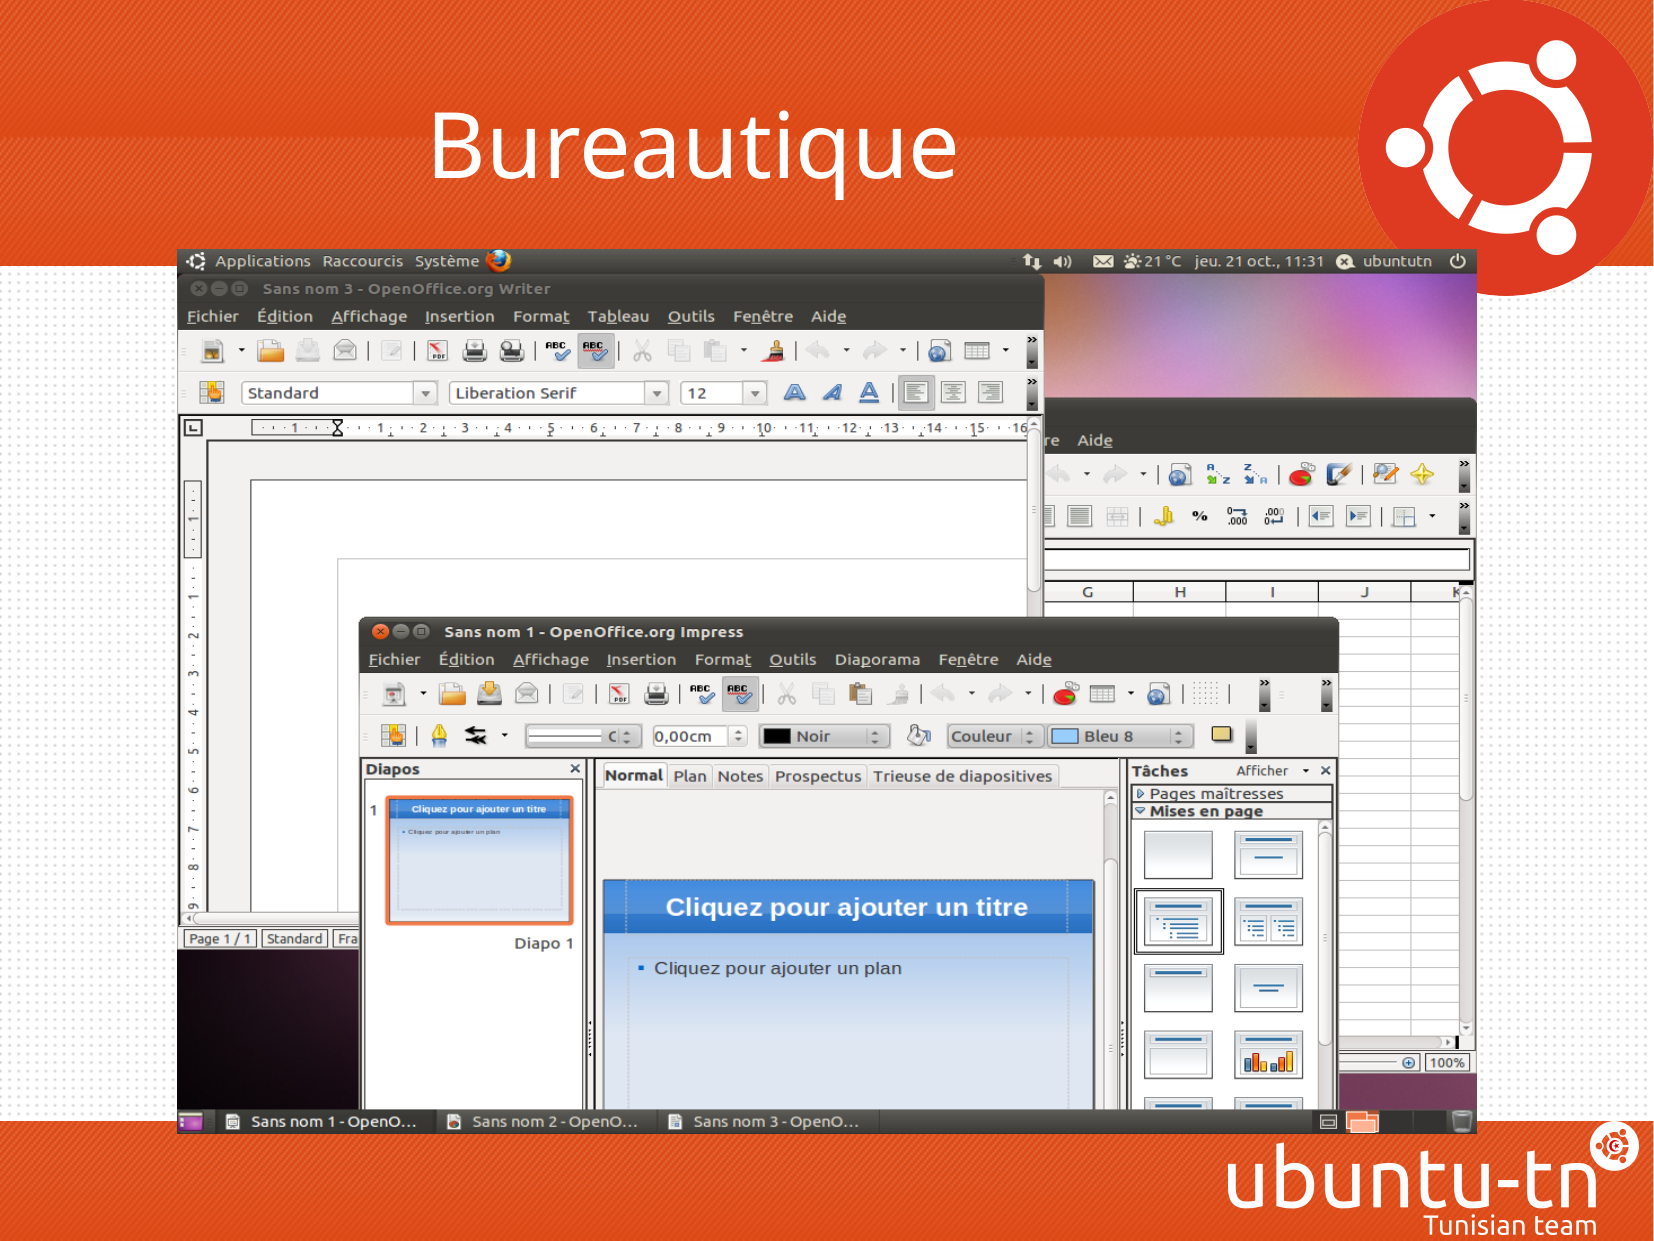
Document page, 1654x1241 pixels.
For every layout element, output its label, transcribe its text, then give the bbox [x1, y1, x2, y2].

picture [0, 0, 1654, 1241]
title Bureautique [29, 36, 1359, 250]
